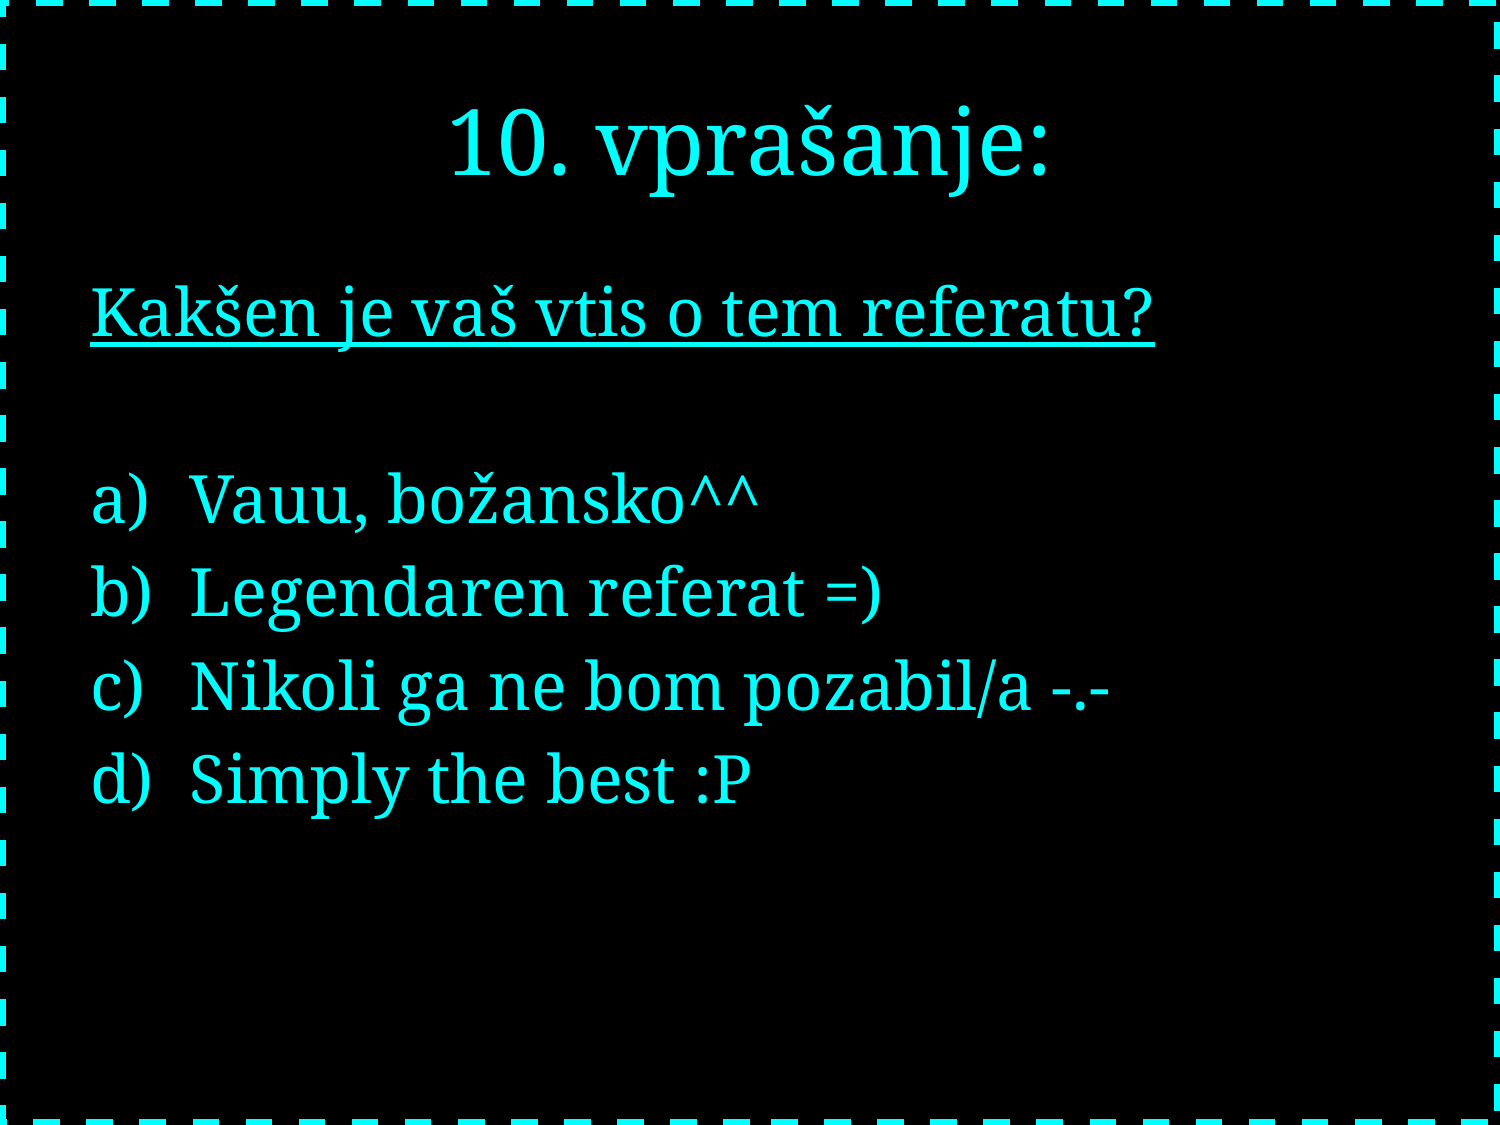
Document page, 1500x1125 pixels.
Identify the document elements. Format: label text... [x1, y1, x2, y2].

title 10. vprašanje: [75, 45, 1425, 233]
list Kakšen je vaš vtis o tem referatu? Vauu, božansko^^ Legendaren referat =) Nikoli ga ne bom pozabil/a -.- Simply the best :P [75, 262, 1425, 1005]
